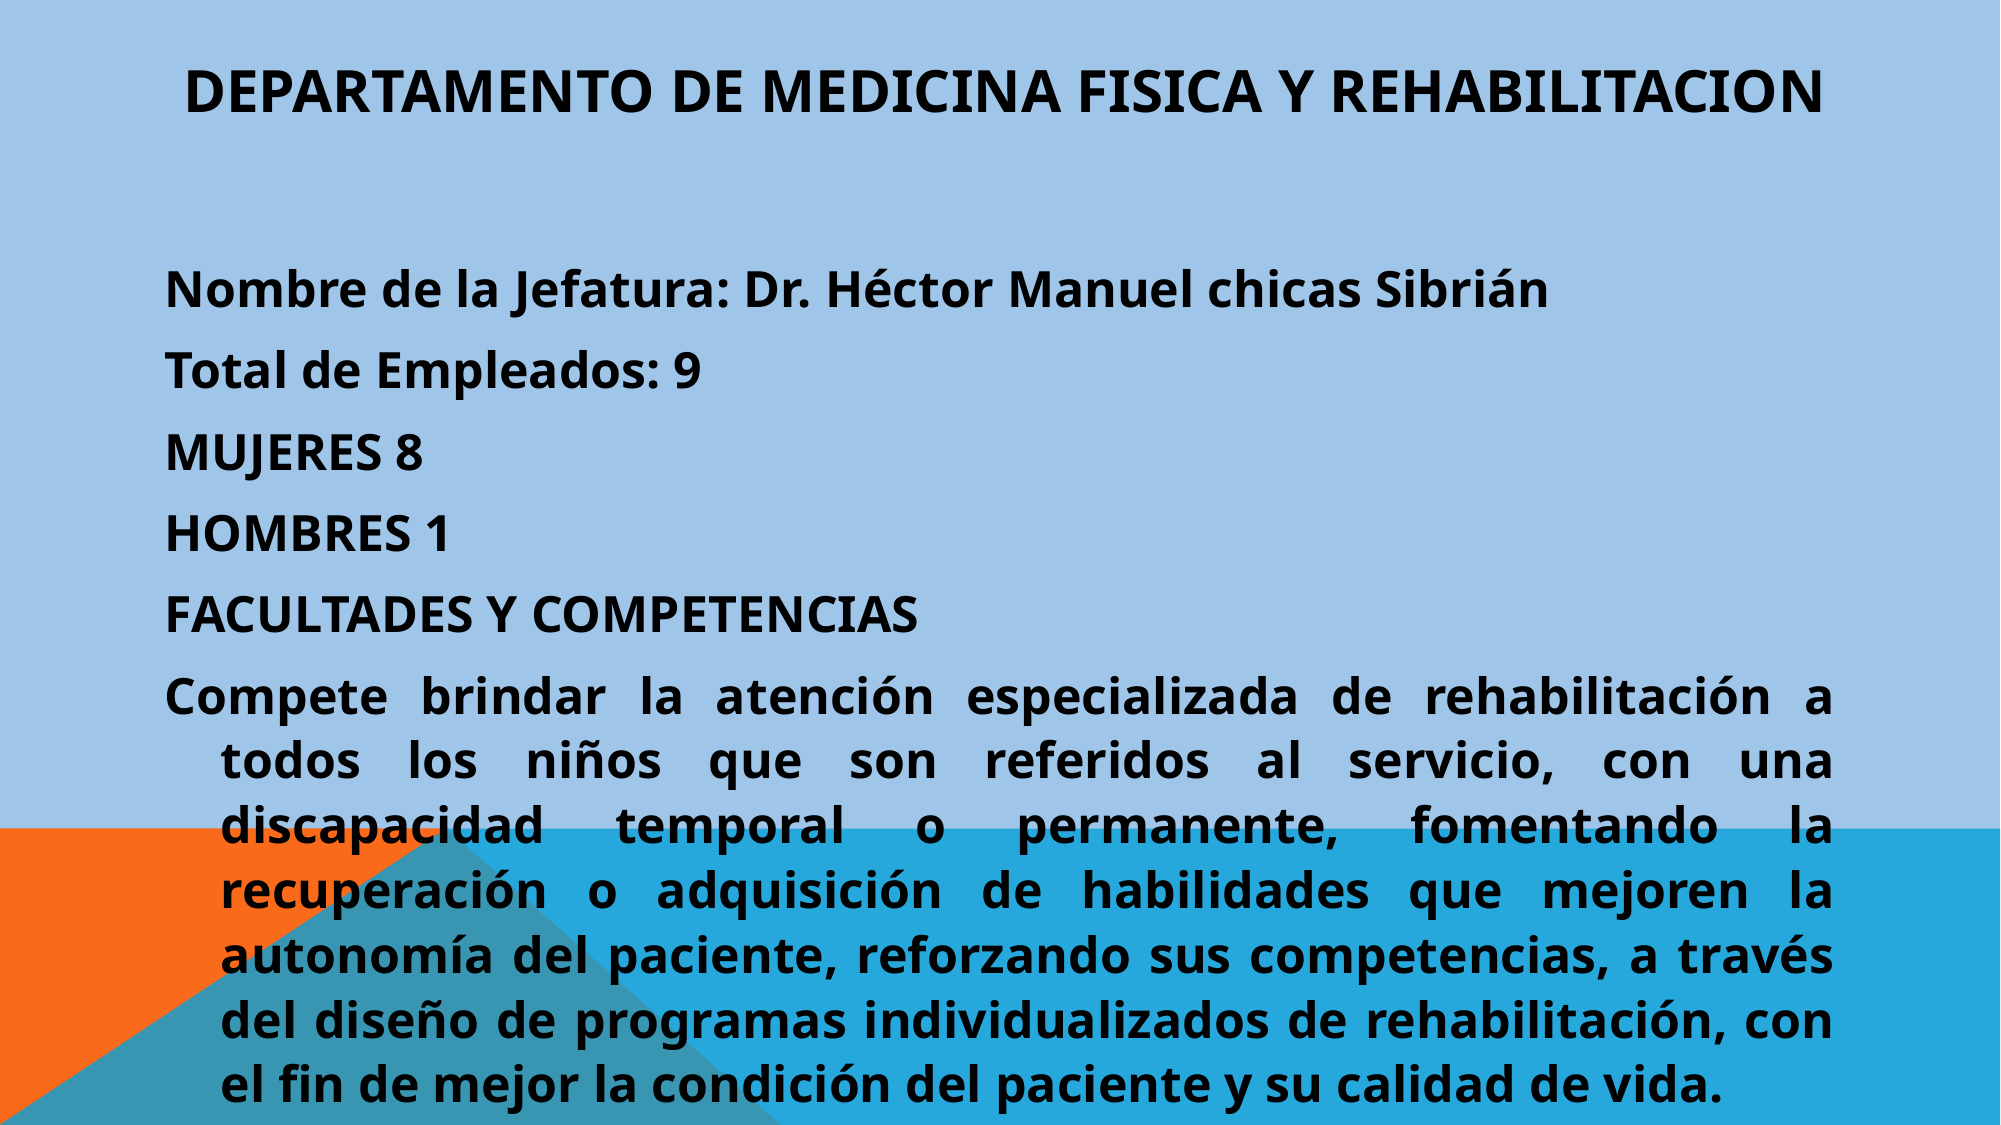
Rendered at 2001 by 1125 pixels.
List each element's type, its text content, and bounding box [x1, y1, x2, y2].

text_box DEPARTAMENTO DE MEDICINA FISICA Y REHABILITACION [168, 46, 1869, 216]
text_box Nombre de la Jefatura: Dr. Héctor Manuel chicas Sibrián Total de Empleados: 9 MUJERES 8 HOMBRES 1 FACULTADES Y COMPETENCIAS Compete brindar la atención especializada de rehabilitación a todos los niños que son referidos al servicio, con una discapacidad temporal o permanente, fomentando la recuperación o adquisición de habilidades que mejoren la autonomía del paciente, reforzando sus competencias, a través del diseño de programas individualizados de rehabilitación, con el fin de mejor la condición del paciente y su calidad de vida. [149, 244, 1850, 1003]
